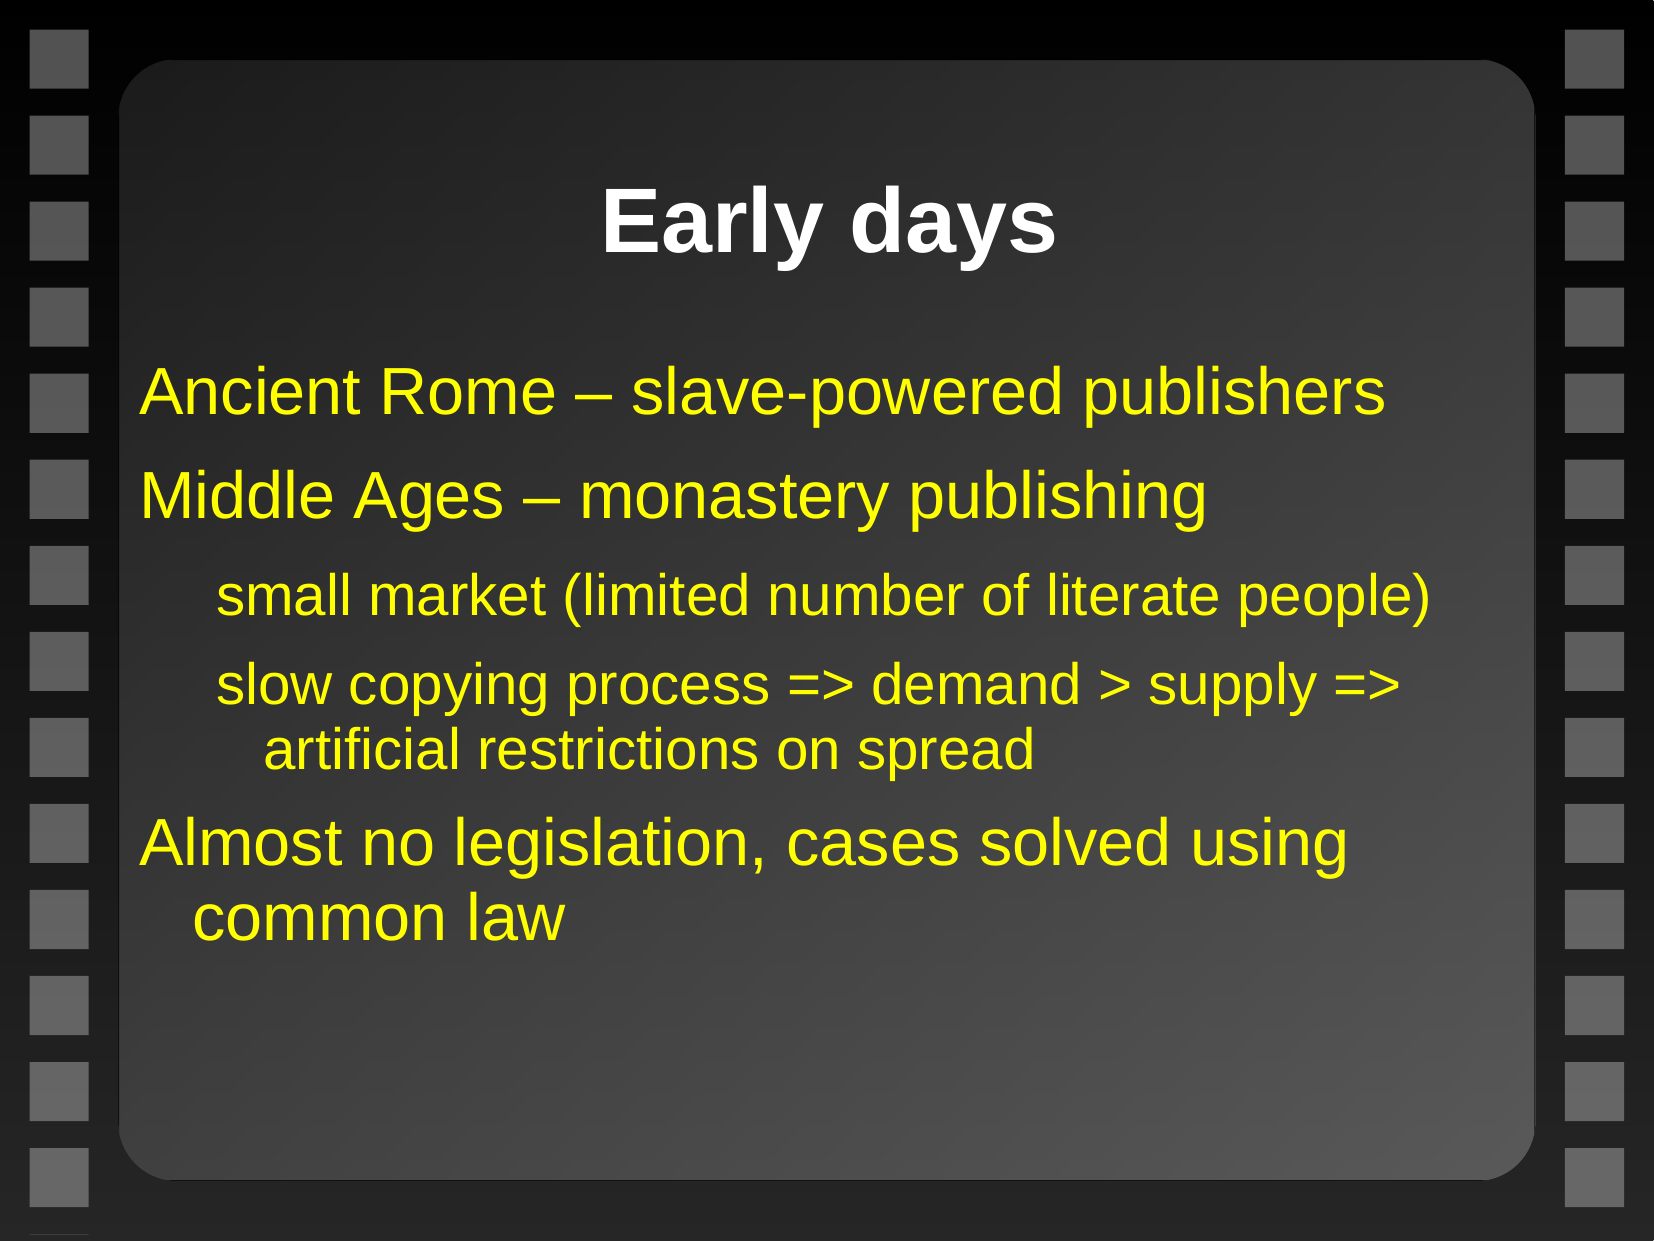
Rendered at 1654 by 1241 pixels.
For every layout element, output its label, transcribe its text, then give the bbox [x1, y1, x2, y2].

title Early days [123, 117, 1536, 325]
list Ancient Rome – slave-powered publishers Middle Ages – monastery publishing small market (limited number of literate people) slow copying process => demand > supply => artificial restrictions on spread Almost no legislation, cases solved using common law [121, 354, 1534, 1127]
